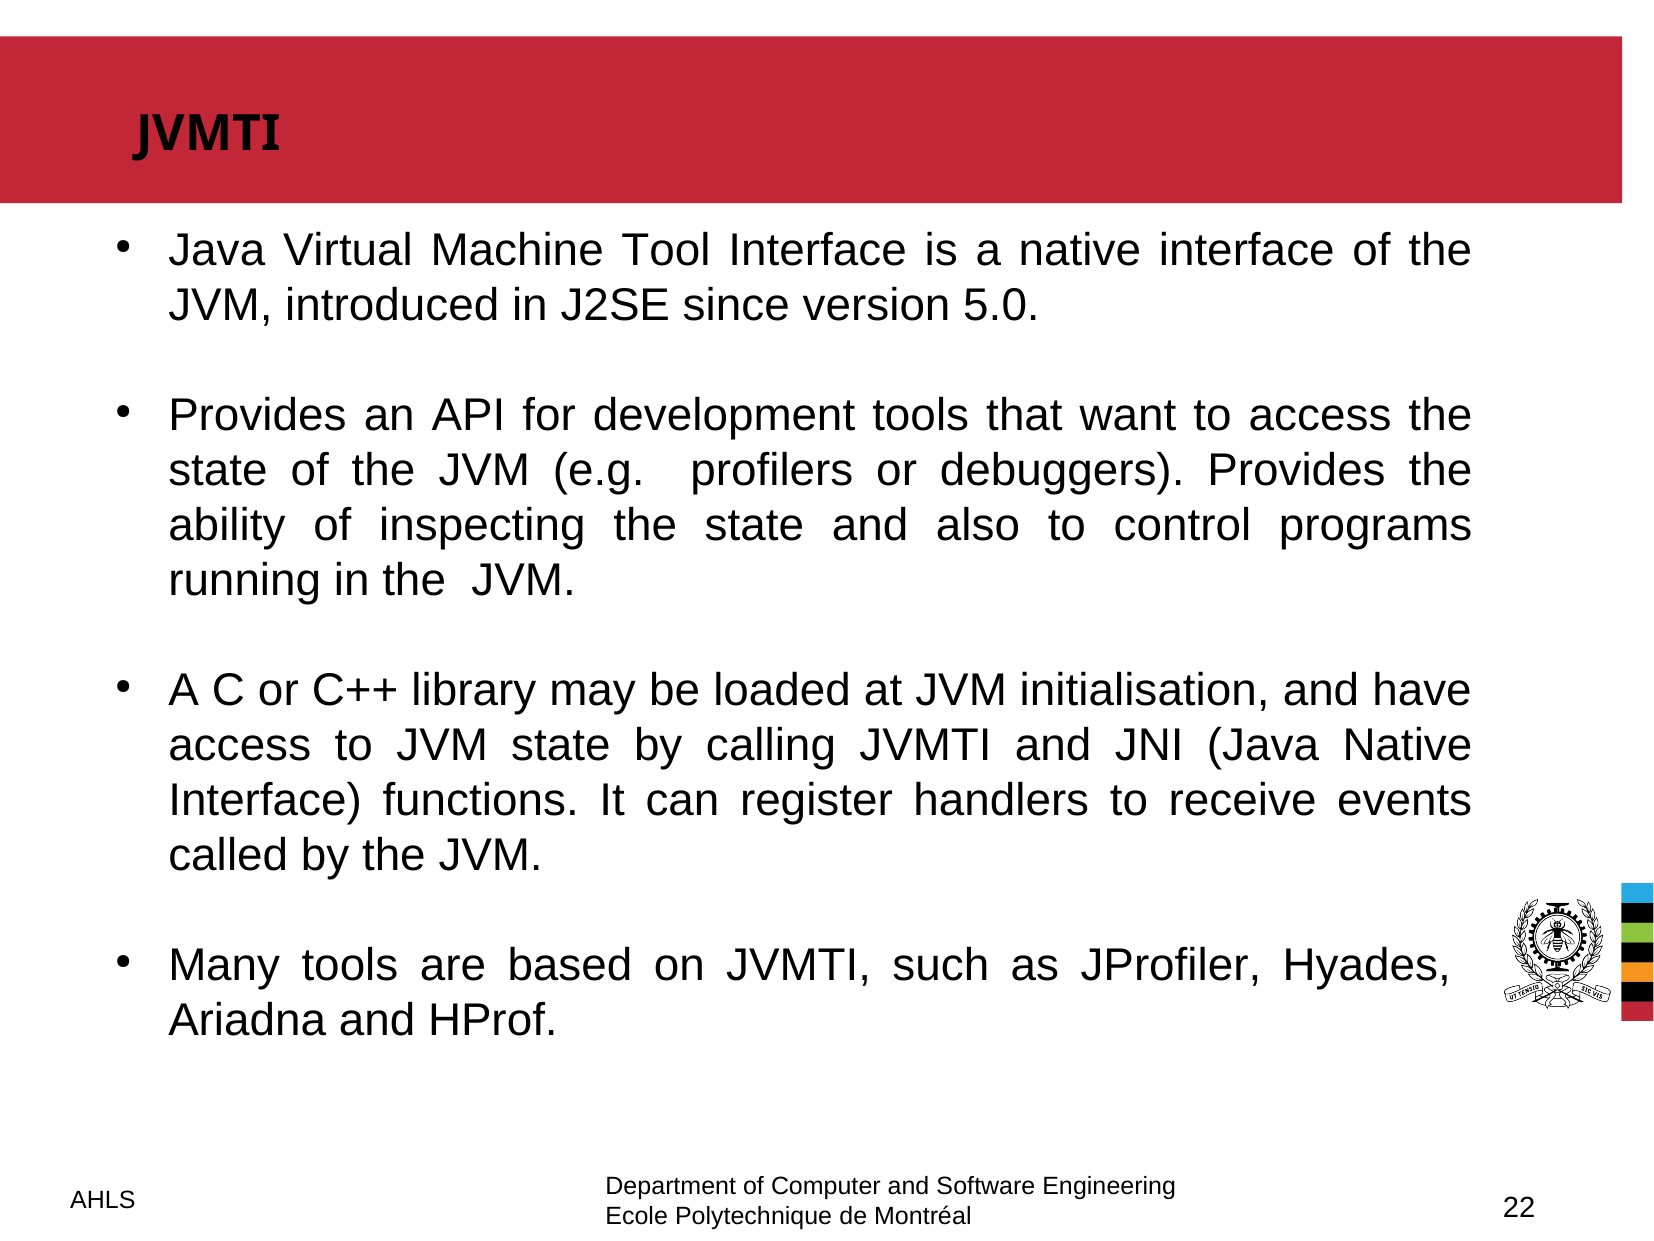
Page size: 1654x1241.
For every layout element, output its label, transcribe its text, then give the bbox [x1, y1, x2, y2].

picture [1504, 883, 1654, 1021]
text_box Java Virtual Machine Tool Interface is a native interface of the JVM, introduced in J2SE since version 5.0. Provides an API for development tools that want to access the state of the JVM (e.g. profilers or debuggers). Provides the ability of inspecting the state and also to control programs running in the JVM. A C or C++ library may be loaded at JVM initialisation, and have access to JVM state by calling JVMTI and JNI (Java Native Interface) functions. It can register handlers to receive events called by the JVM. Many tools are based on JVMTI, such as JProfiler, Hyades, Ariadna and HProf. [82, 212, 1489, 1163]
title JVMTI [103, 62, 1602, 168]
